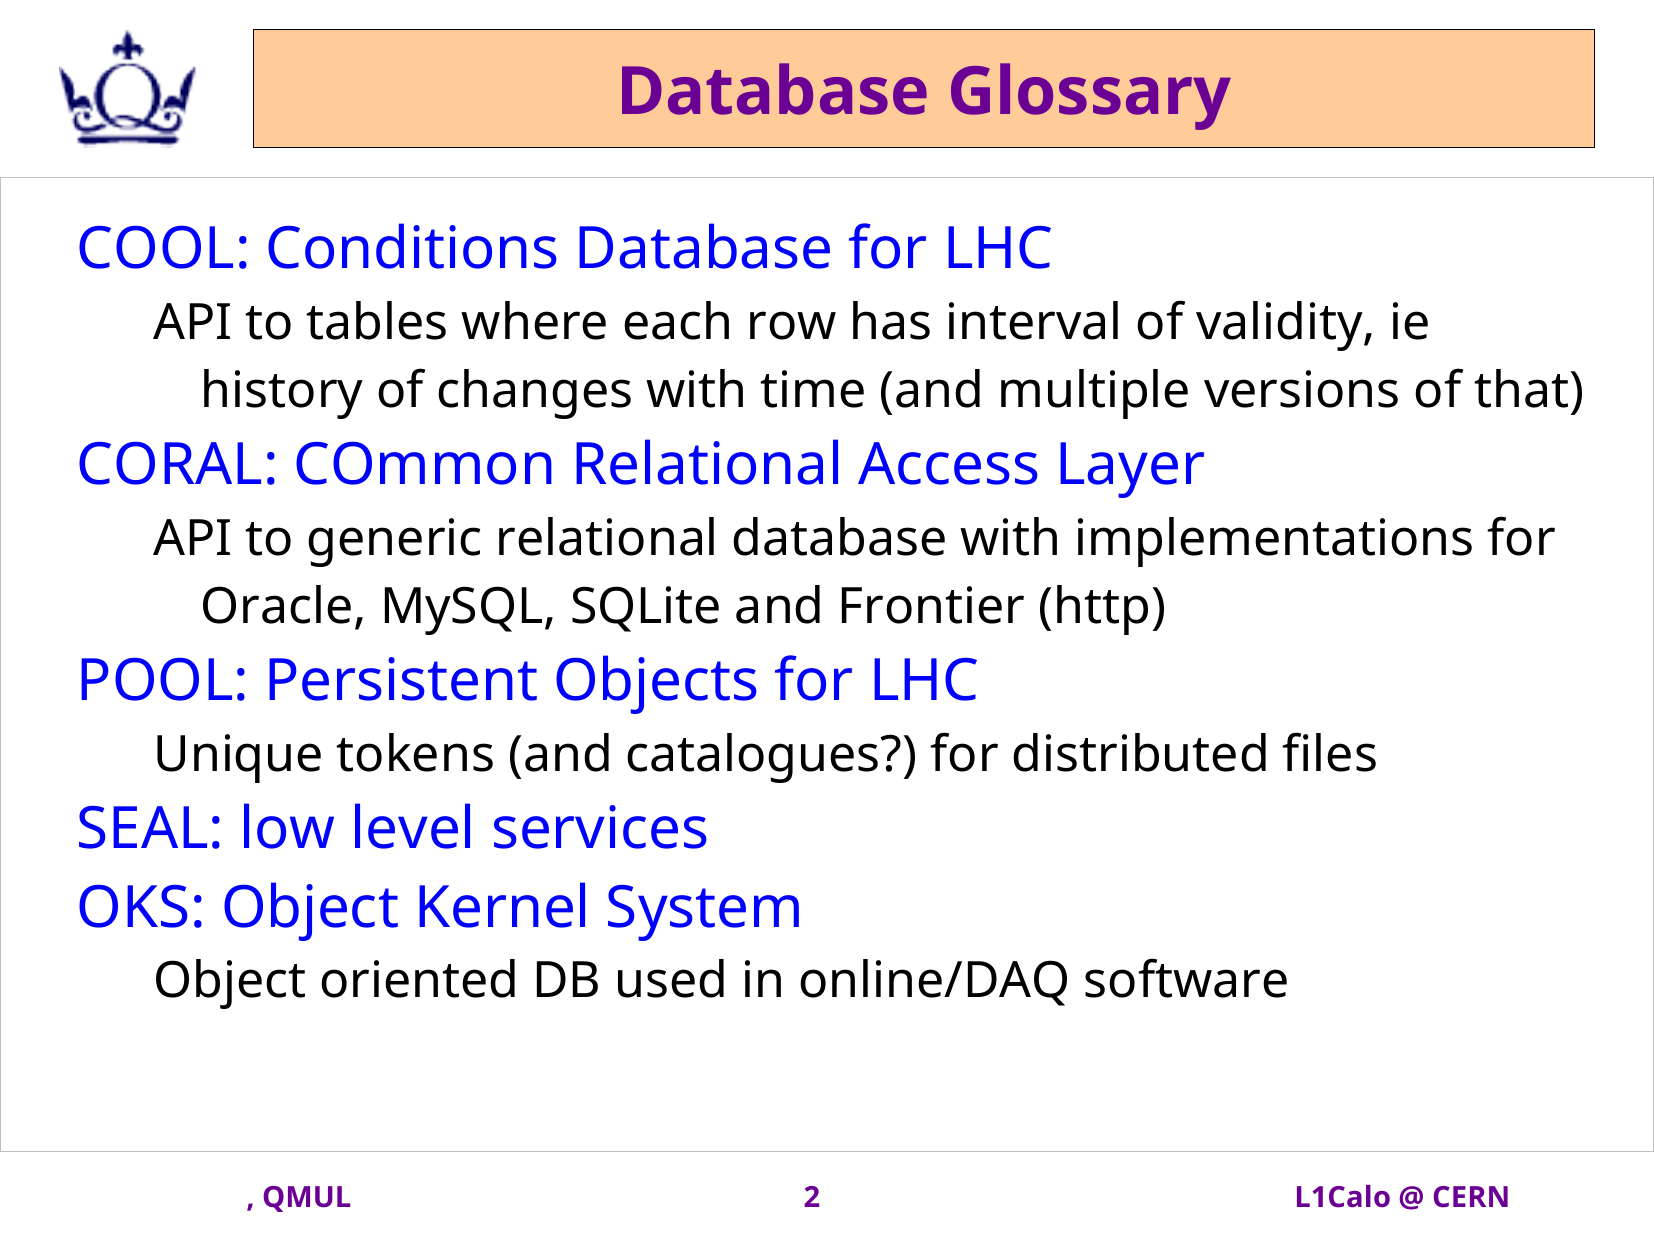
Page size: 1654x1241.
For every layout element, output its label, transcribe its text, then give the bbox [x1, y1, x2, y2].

picture [59, 29, 200, 148]
list COOL: Conditions Database for LHC API to tables where each row has interval of validity, ie history of changes with time (and multiple versions of that) CORAL: COmmon Relational Access Layer API to generic relational database with implementations for Oracle, MySQL, SQLite and Frontier (http) POOL: Persistent Objects for LHC Unique tokens (and catalogues?) for distributed files SEAL: low level services OKS: Object Kernel System Object oriented DB used in online/DAQ software [59, 206, 1603, 1127]
title Database Glossary [253, 29, 1595, 148]
